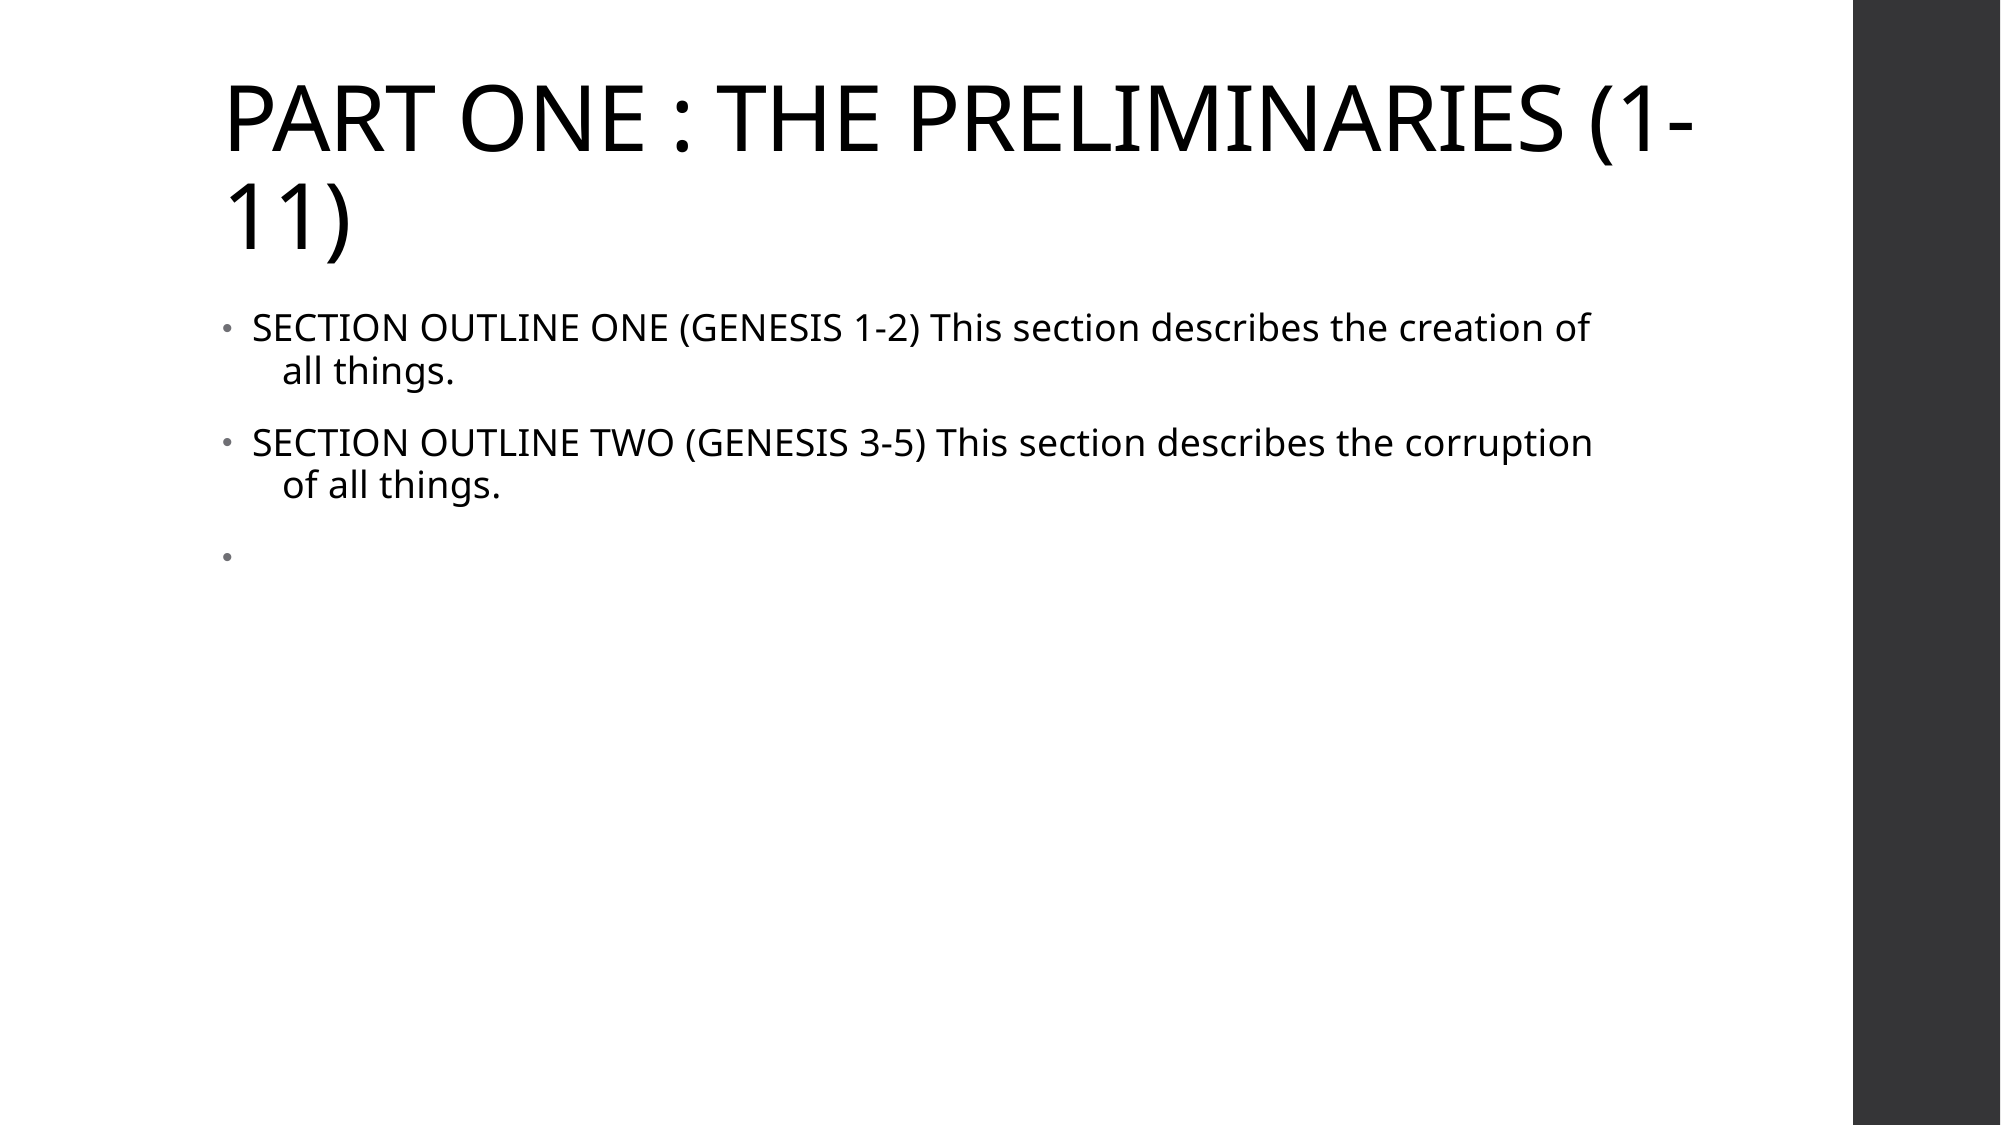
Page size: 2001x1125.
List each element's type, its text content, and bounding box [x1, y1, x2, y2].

title PART ONE : THE PRELIMINARIES (1-11) [206, 60, 1797, 278]
list SECTION OUTLINE ONE (GENESIS 1-2) This section describes the creation of all things. SECTION OUTLINE TWO (GENESIS 3-5) This section describes the corruption of all things. [206, 299, 1617, 1014]
